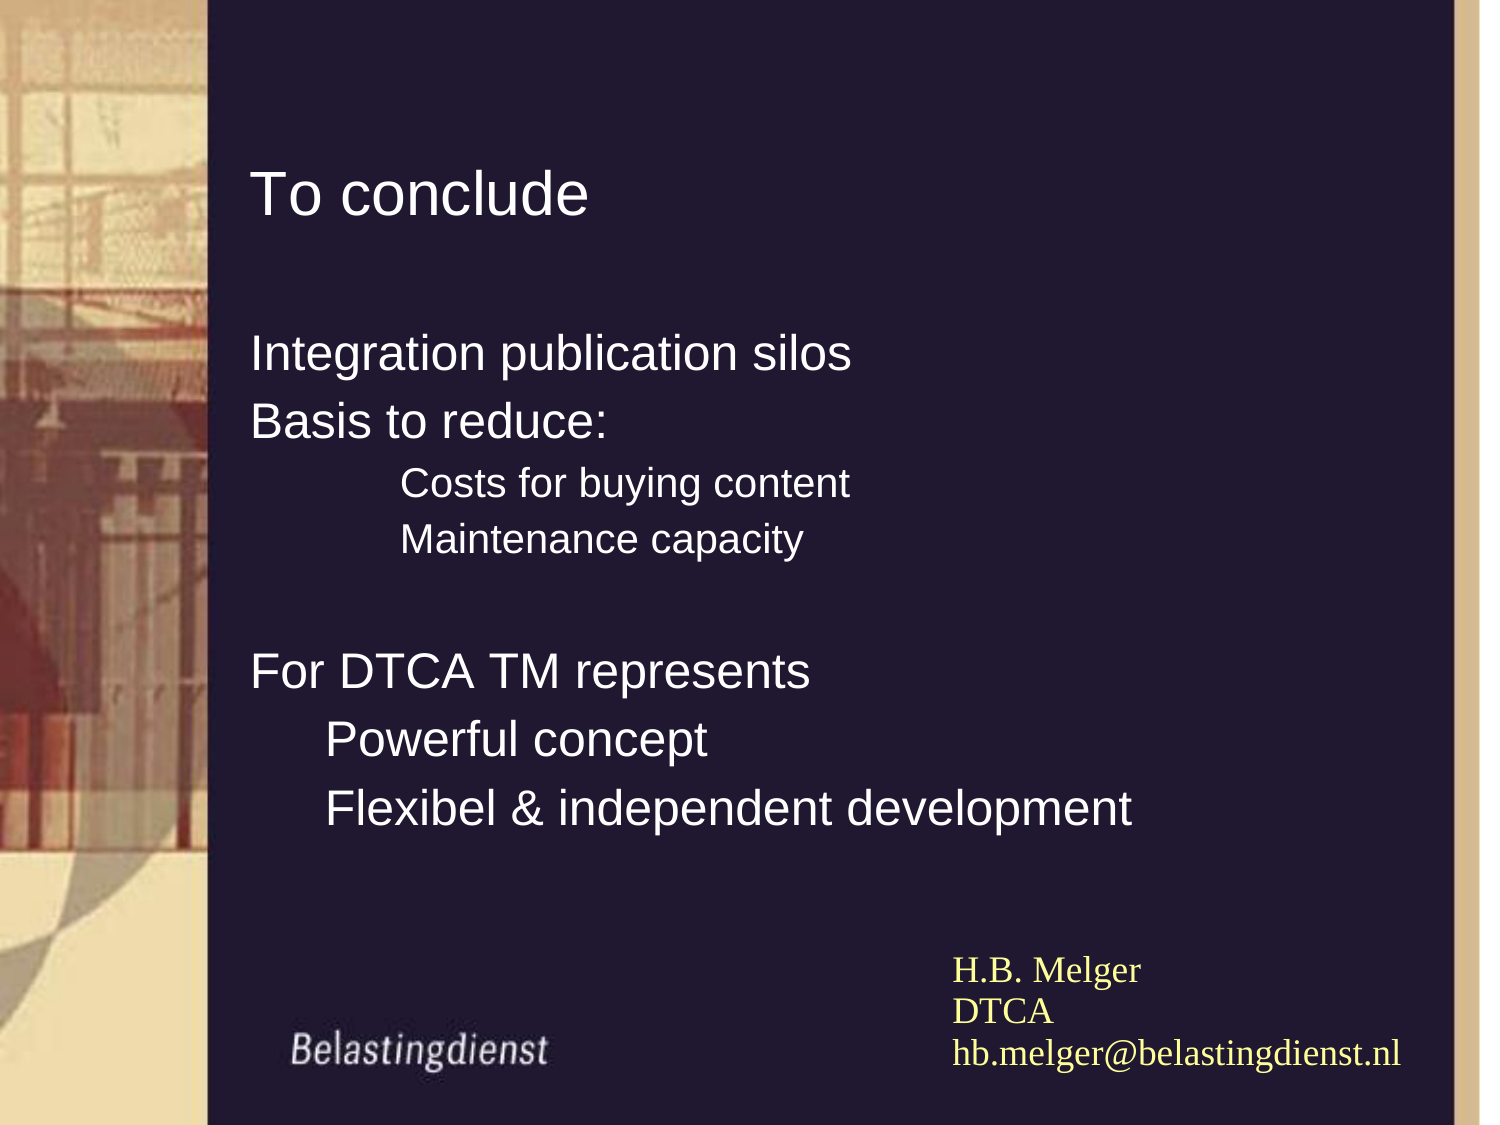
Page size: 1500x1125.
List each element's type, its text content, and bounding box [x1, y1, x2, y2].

list Integration publication silos Basis to reduce: Costs for buying content Maintenance capacity For DTCA TM represents Powerful concept Flexibel & independent development [249, 324, 1387, 1000]
text_box H.B. Melger DTCA hb.melger@belastingdienst.nl [937, 941, 1418, 1084]
title To conclude [249, 99, 1387, 288]
picture [0, 0, 1500, 1125]
